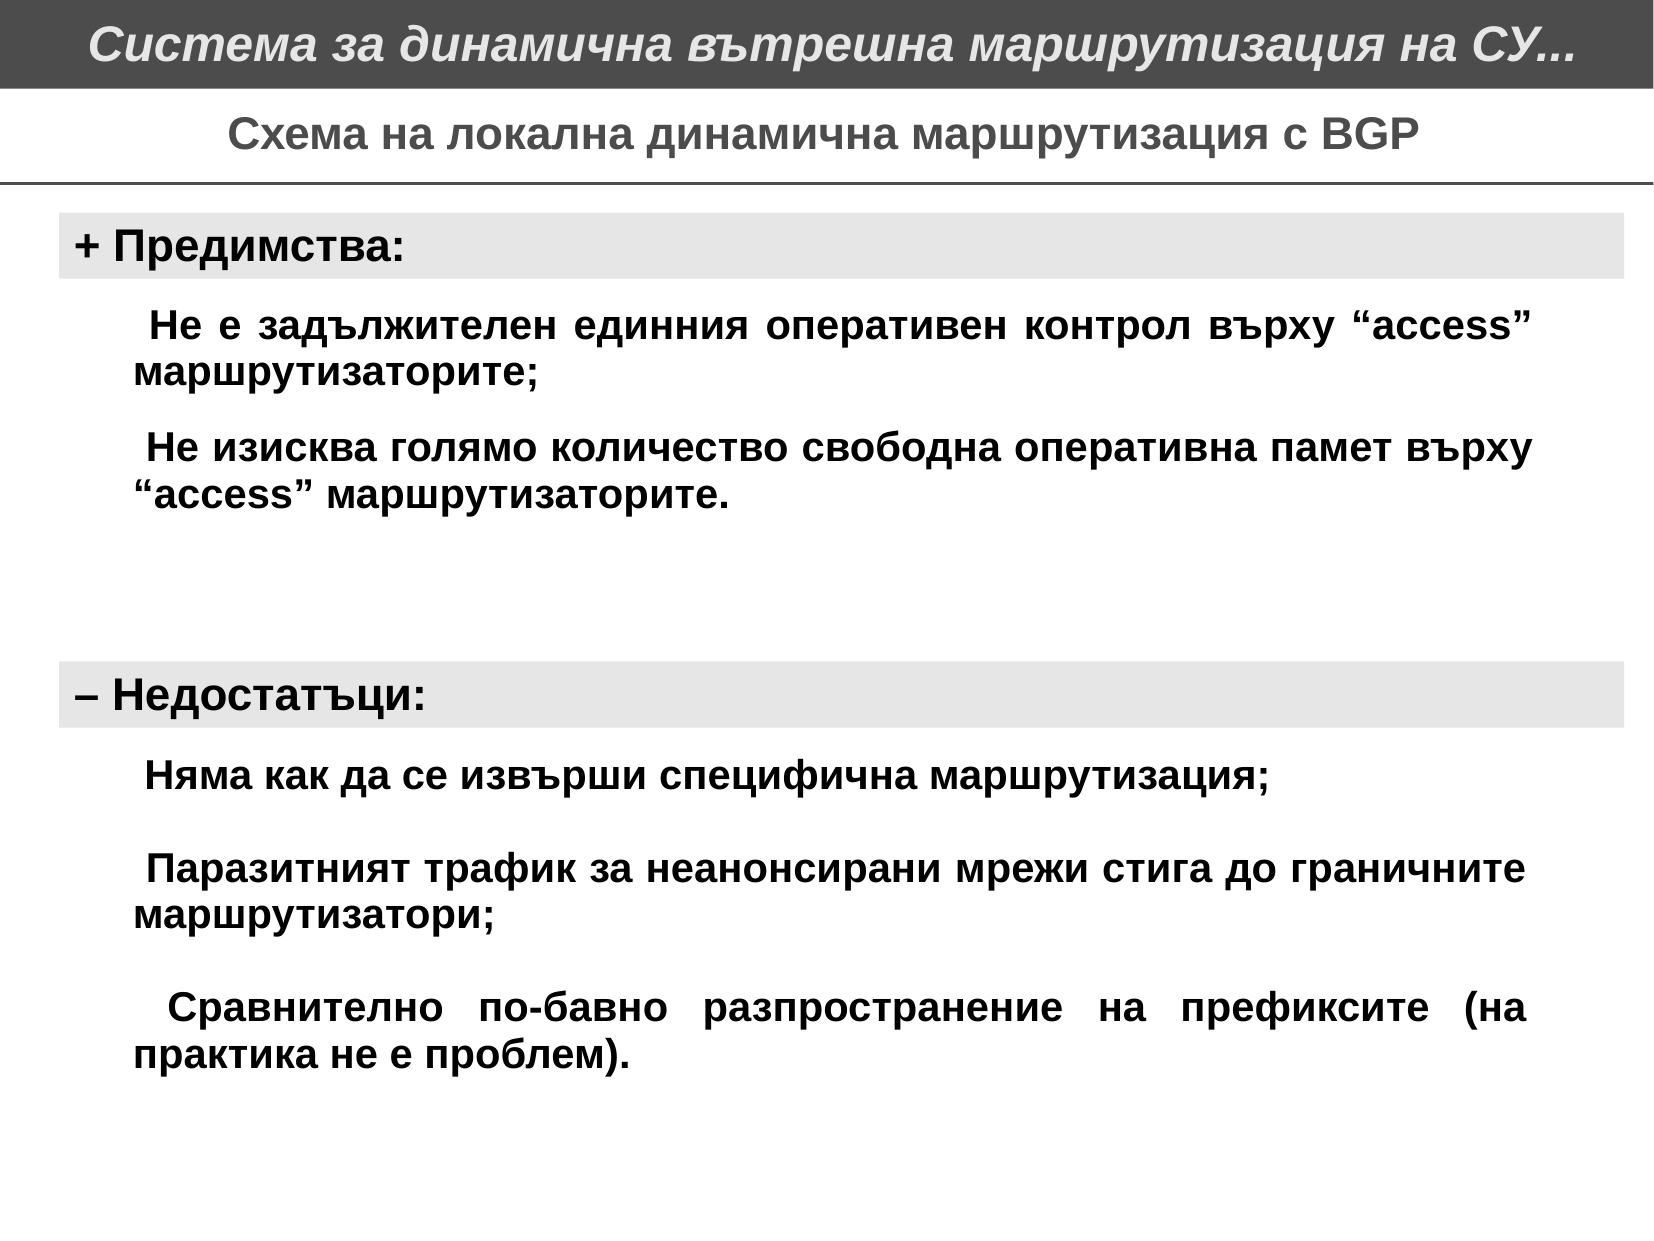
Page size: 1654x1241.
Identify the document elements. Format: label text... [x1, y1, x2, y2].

text_box – Недостатъци: [59, 661, 1625, 728]
text_box Схема на локална динамична маршрутизация с BGP [212, 100, 1434, 167]
text_box Система за динамична вътрешна маршрутизация на СУ... [72, 8, 1594, 80]
text_box + Предимства: [59, 212, 1625, 279]
text_box [0, 0, 1654, 89]
text_box Няма как да се извърши специфична маршрутизация; Паразитният трафик за неанонсирани мрежи стига до граничните маршрутизатори; Сравнително по-бавно разпространение на префиксите (на практика не е проблем). [118, 744, 1595, 1241]
text_box Не е задължителен единния оперативен контрол върху “access” маршрутизаторите; Не изисква голямо количество свободна оперативна памет върху “access” маршрутизаторите. [118, 294, 1625, 525]
